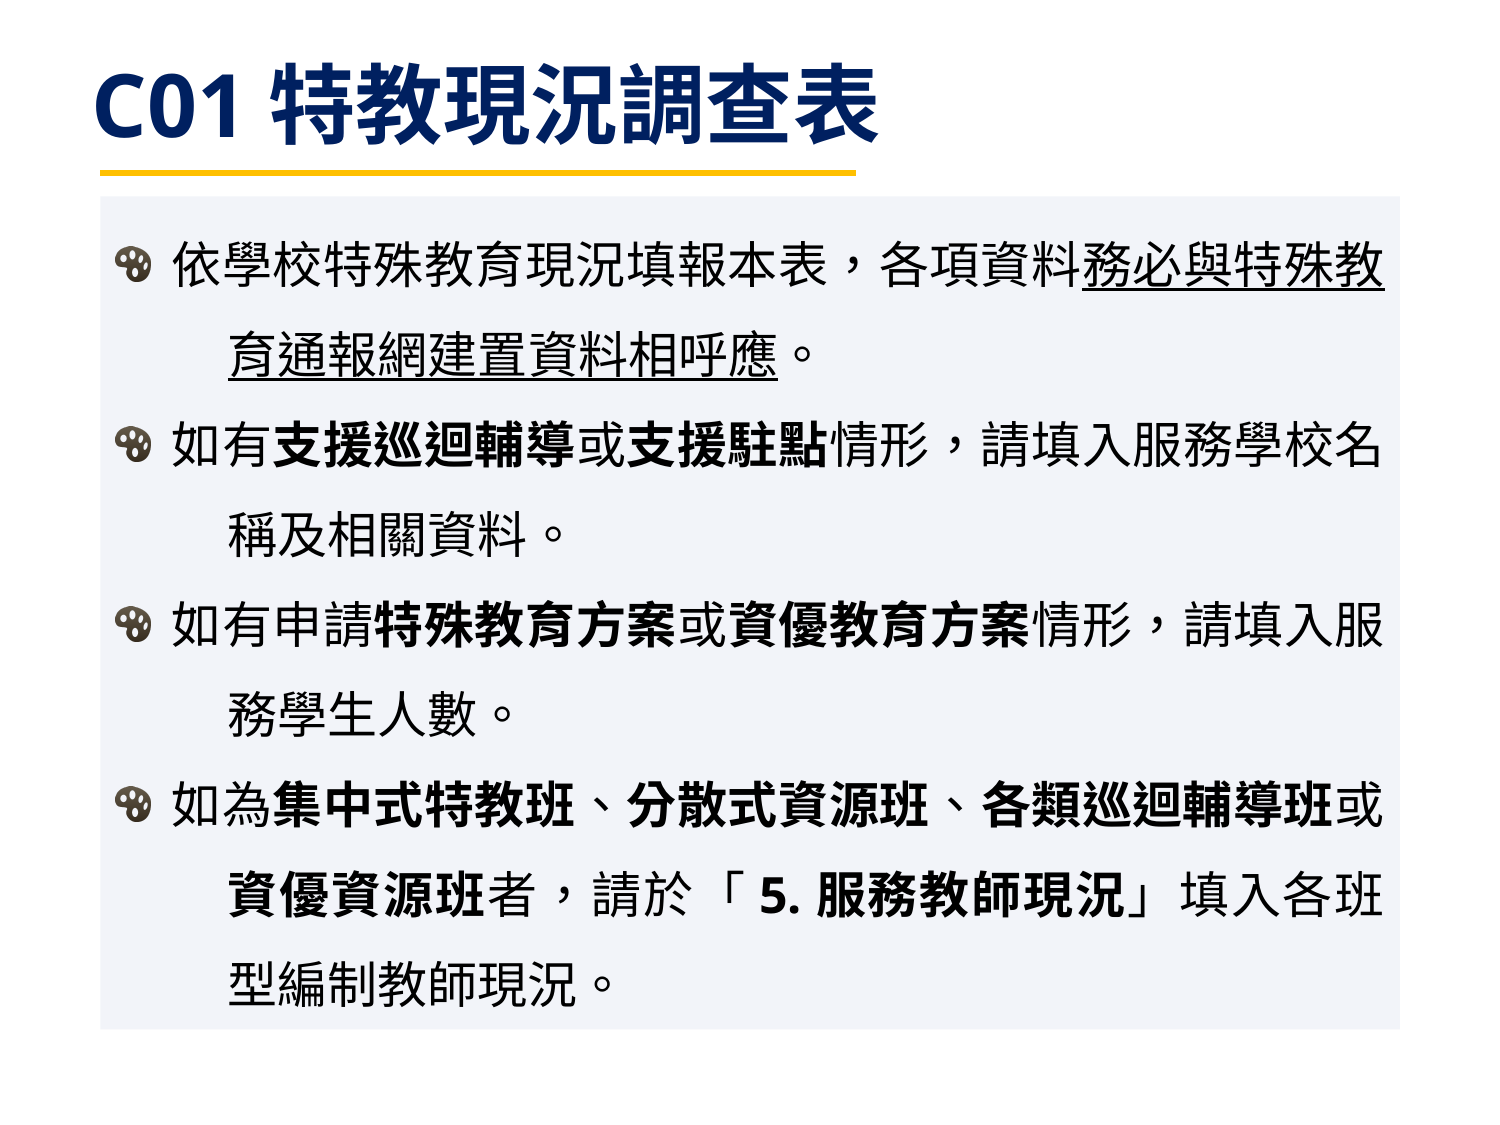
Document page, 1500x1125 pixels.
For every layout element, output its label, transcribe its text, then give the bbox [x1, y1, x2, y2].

text_box C01特教現況調查表 [76, 42, 890, 164]
text_box 依學校特殊教育現況填報本表，各項資料務必與特殊教育通報網建置資料相呼應。 如有支援巡迴輔導或支援駐點情形，請填入服務學校名稱及相關資料。 如有申請特殊教育方案或資優教育方案情形，請填入服務學生人數。 如為集中式特教班、分散式資源班、各類巡迴輔導班或資優資源班者，請於「5.服務教師現況」填入各班型編制教師現況。 [100, 196, 1400, 1030]
